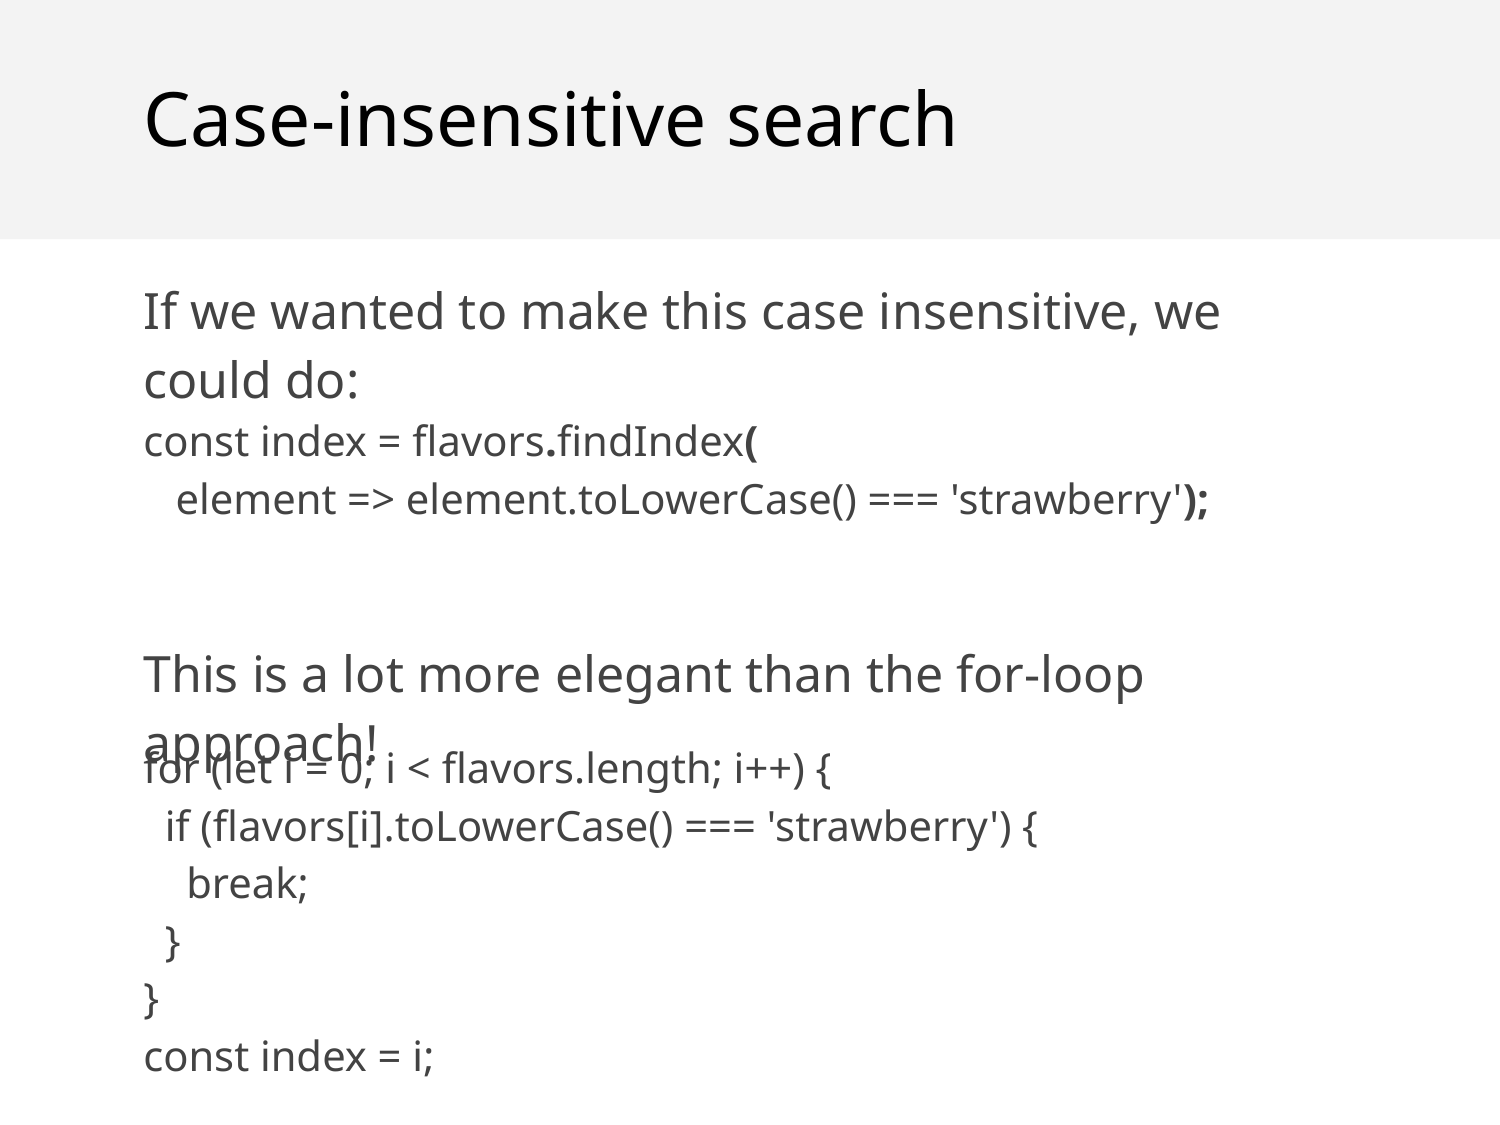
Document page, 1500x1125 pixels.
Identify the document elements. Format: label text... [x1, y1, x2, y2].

text_box const index = flavors.findIndex( element => element.toLowerCase() === 'strawberry'); [128, 392, 1472, 693]
list If we wanted to make this case insensitive, we could do: [128, 255, 1372, 392]
title Case-insensitive search [128, 56, 1372, 183]
text_box for (let i = 0; i < flavors.length; i++) { if (flavors[i].toLowerCase() === 'strawberry') { break; } } const index = i; [128, 719, 1472, 1078]
list This is a lot more elegant than the for-loop approach! [128, 618, 1372, 719]
